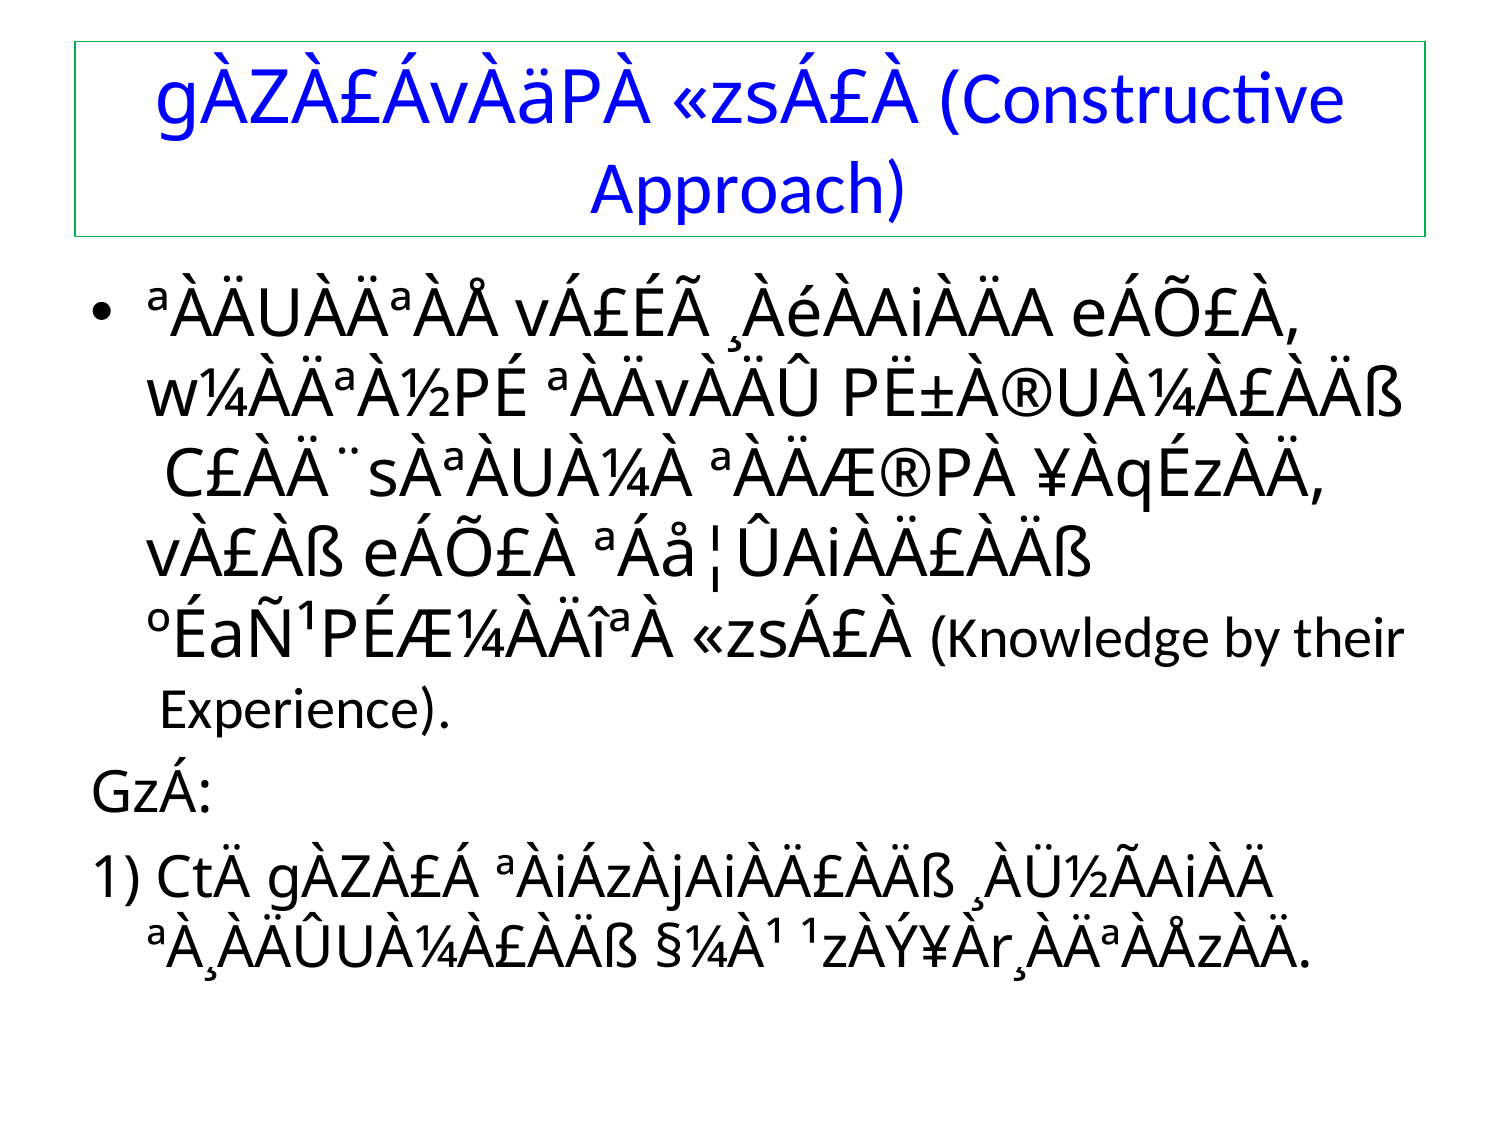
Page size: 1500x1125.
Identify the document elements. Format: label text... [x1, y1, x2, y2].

list ªÀÄUÀÄªÀÅ vÁ£ÉÃ ¸ÀéÀAiÀÄA eÁÕ£À, w¼ÀÄªÀ½PÉ ªÀÄvÀÄÛ PË±À®UÀ¼À£ÀÄß C£ÀÄ¨sÀªÀUÀ¼À ªÀÄÆ®PÀ ¥ÀqÉzÀÄ, vÀ£Àß eÁÕ£À ªÁå¦ÛAiÀÄ£ÀÄß ºÉaÑ¹PÉÆ¼ÀÄîªÀ «zsÁ£À (Knowledge by their Experience). GzÁ: 1) CtÄ gÀZÀ£Á ªÀiÁzÀjAiÀÄ£ÀÄß ¸ÀÜ½ÃAiÀÄ ªÀ¸ÀÄÛUÀ¼À£ÀÄß §¼À¹ ¹zÀÝ¥Àr¸ÀÄªÀÅzÀÄ. [75, 262, 1426, 1006]
title gÀZÀ£ÁvÀäPÀ «zsÁ£À (Constructive Approach) [75, 45, 1426, 233]
